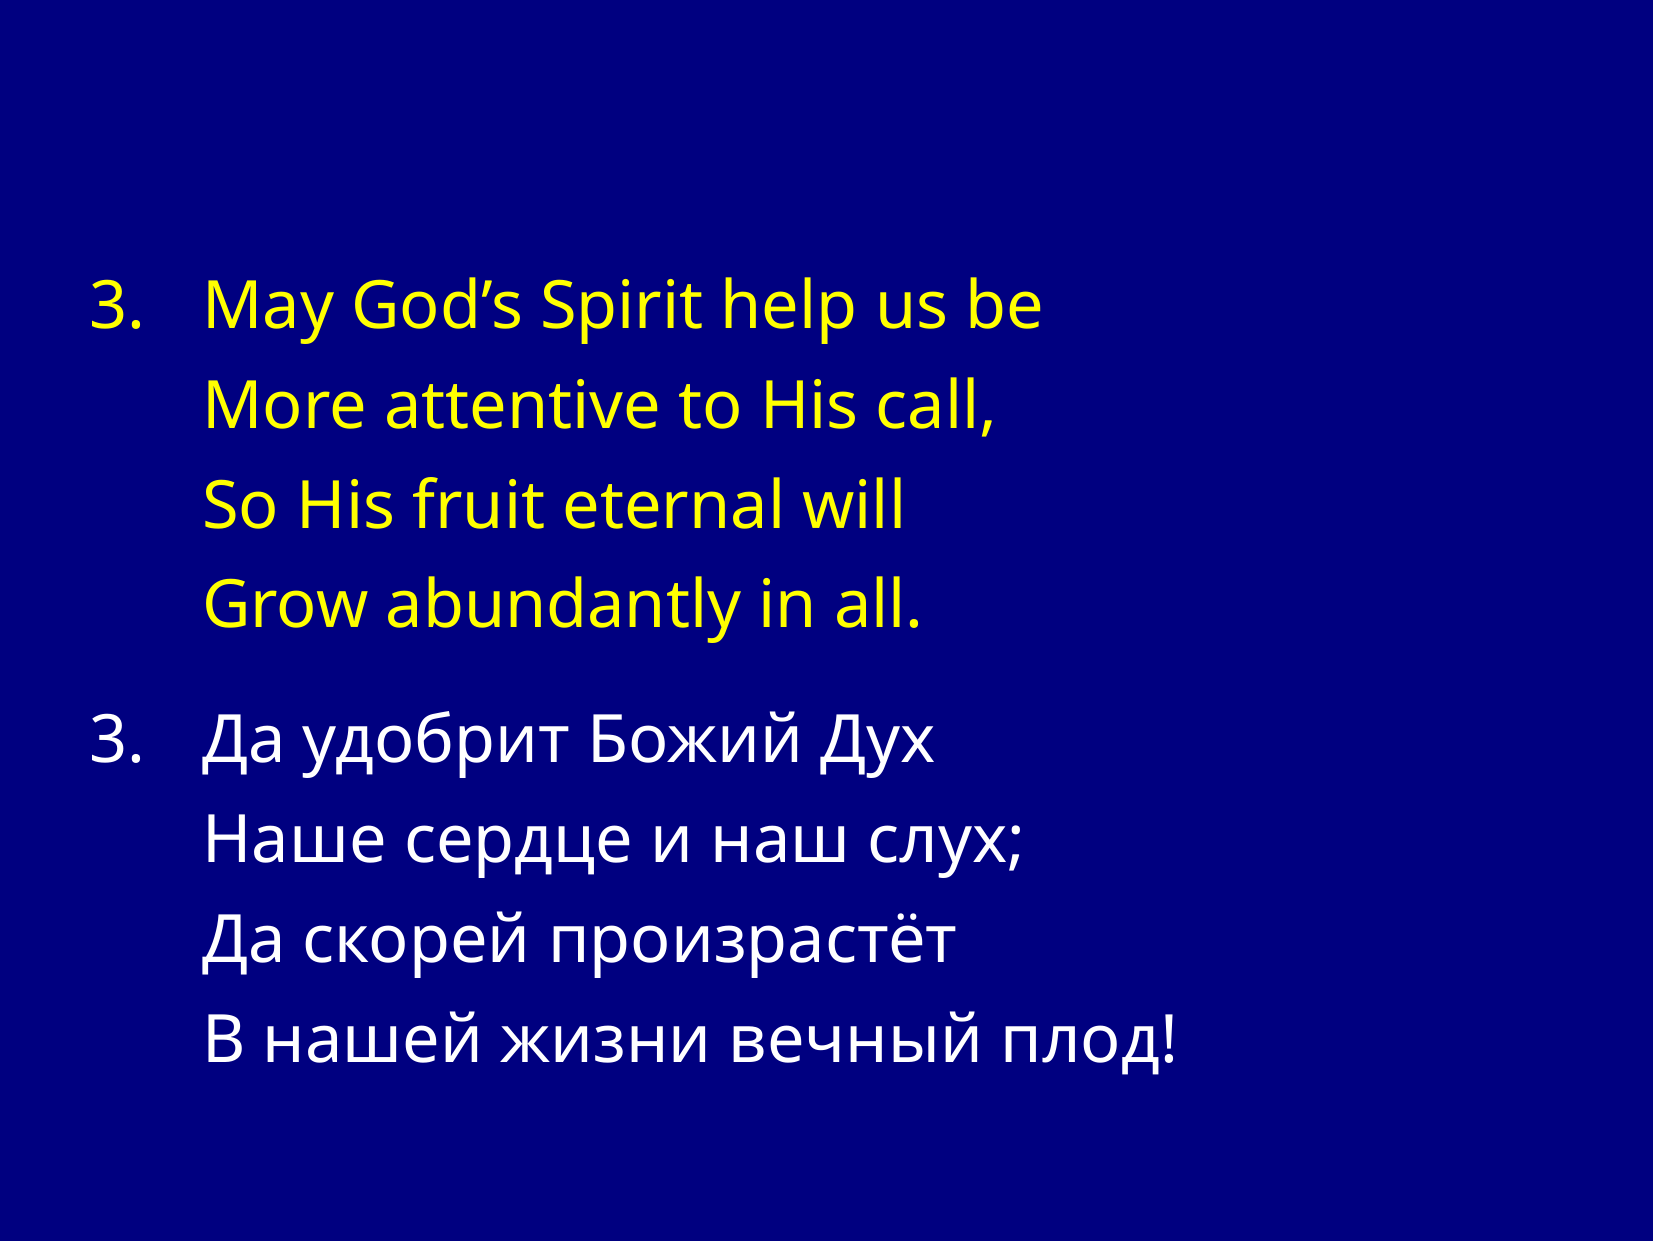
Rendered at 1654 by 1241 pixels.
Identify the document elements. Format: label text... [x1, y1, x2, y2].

text_box 3. May God’s Spirit help us be More attentive to His call, So His fruit eternal will Grow abundantly in all. [75, 150, 1576, 638]
text_box 3. Да удобрит Божий Дух Наше сердце и наш слух; Да скорей произрастёт В нашей жизни вечный плод! [75, 675, 1576, 1163]
